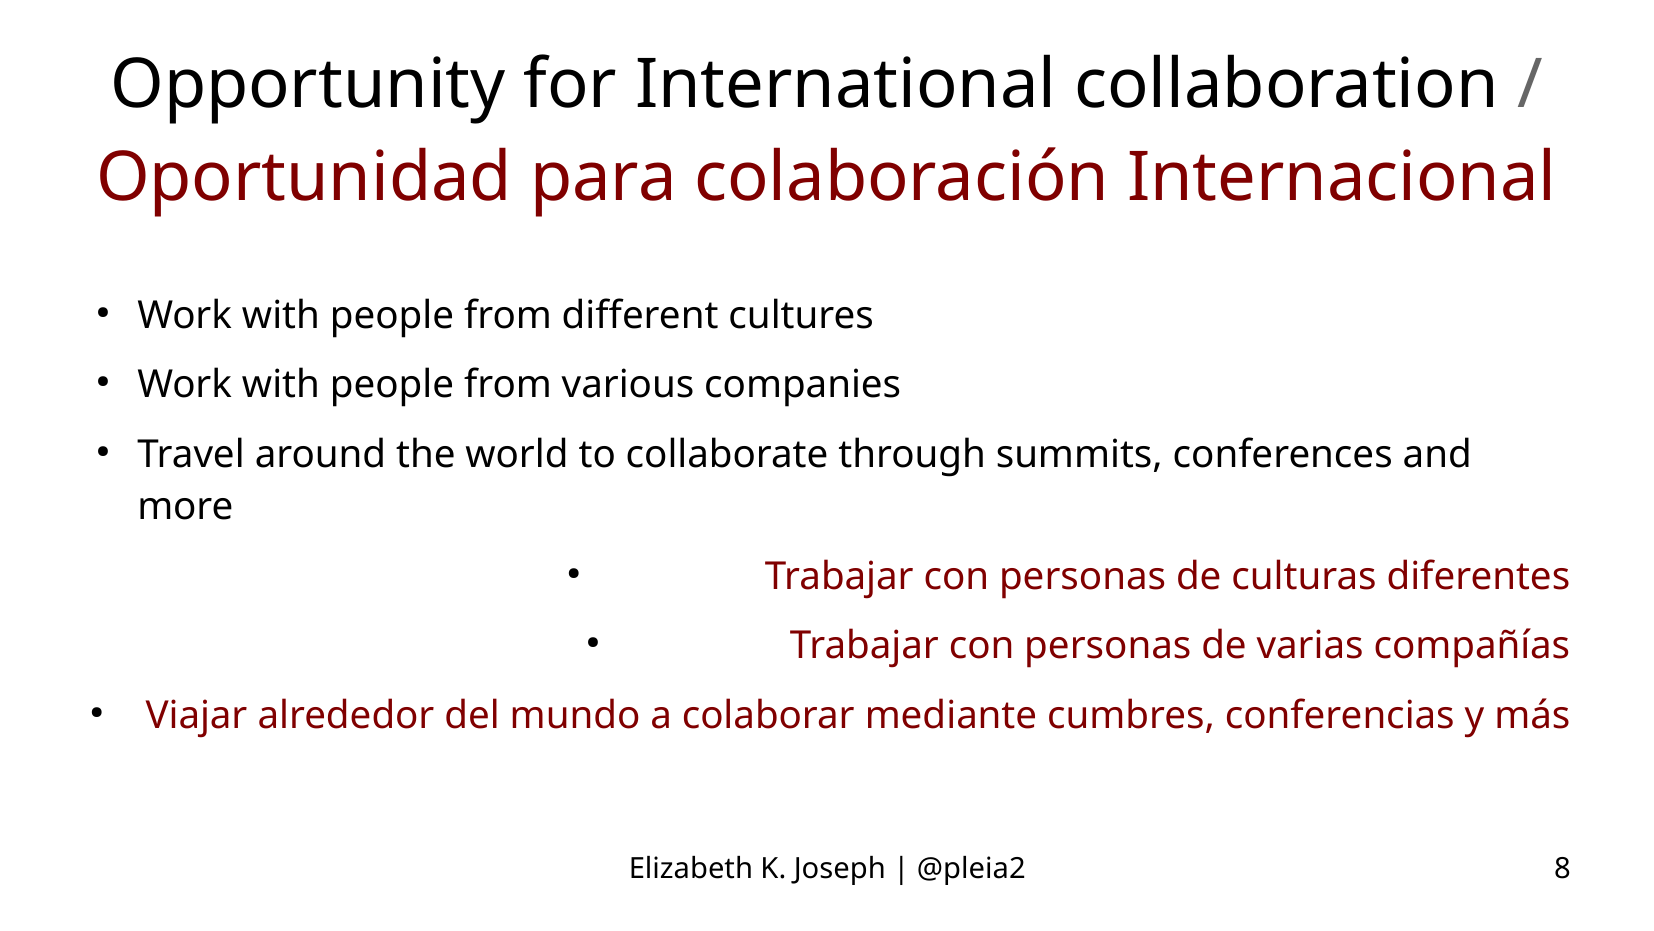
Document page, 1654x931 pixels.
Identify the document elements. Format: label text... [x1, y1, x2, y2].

title Opportunity for International collaboration / Oportunidad para colaboración Internacional [82, 11, 1571, 217]
list Work with people from different cultures Work with people from various companies Travel around the world to collaborate through summits, conferences and more Trabajar con personas de culturas diferentes Trabajar con personas de varias compañías Viajar alrededor del mundo a colaborar mediante cumbres, conferencias y más [82, 217, 1571, 758]
